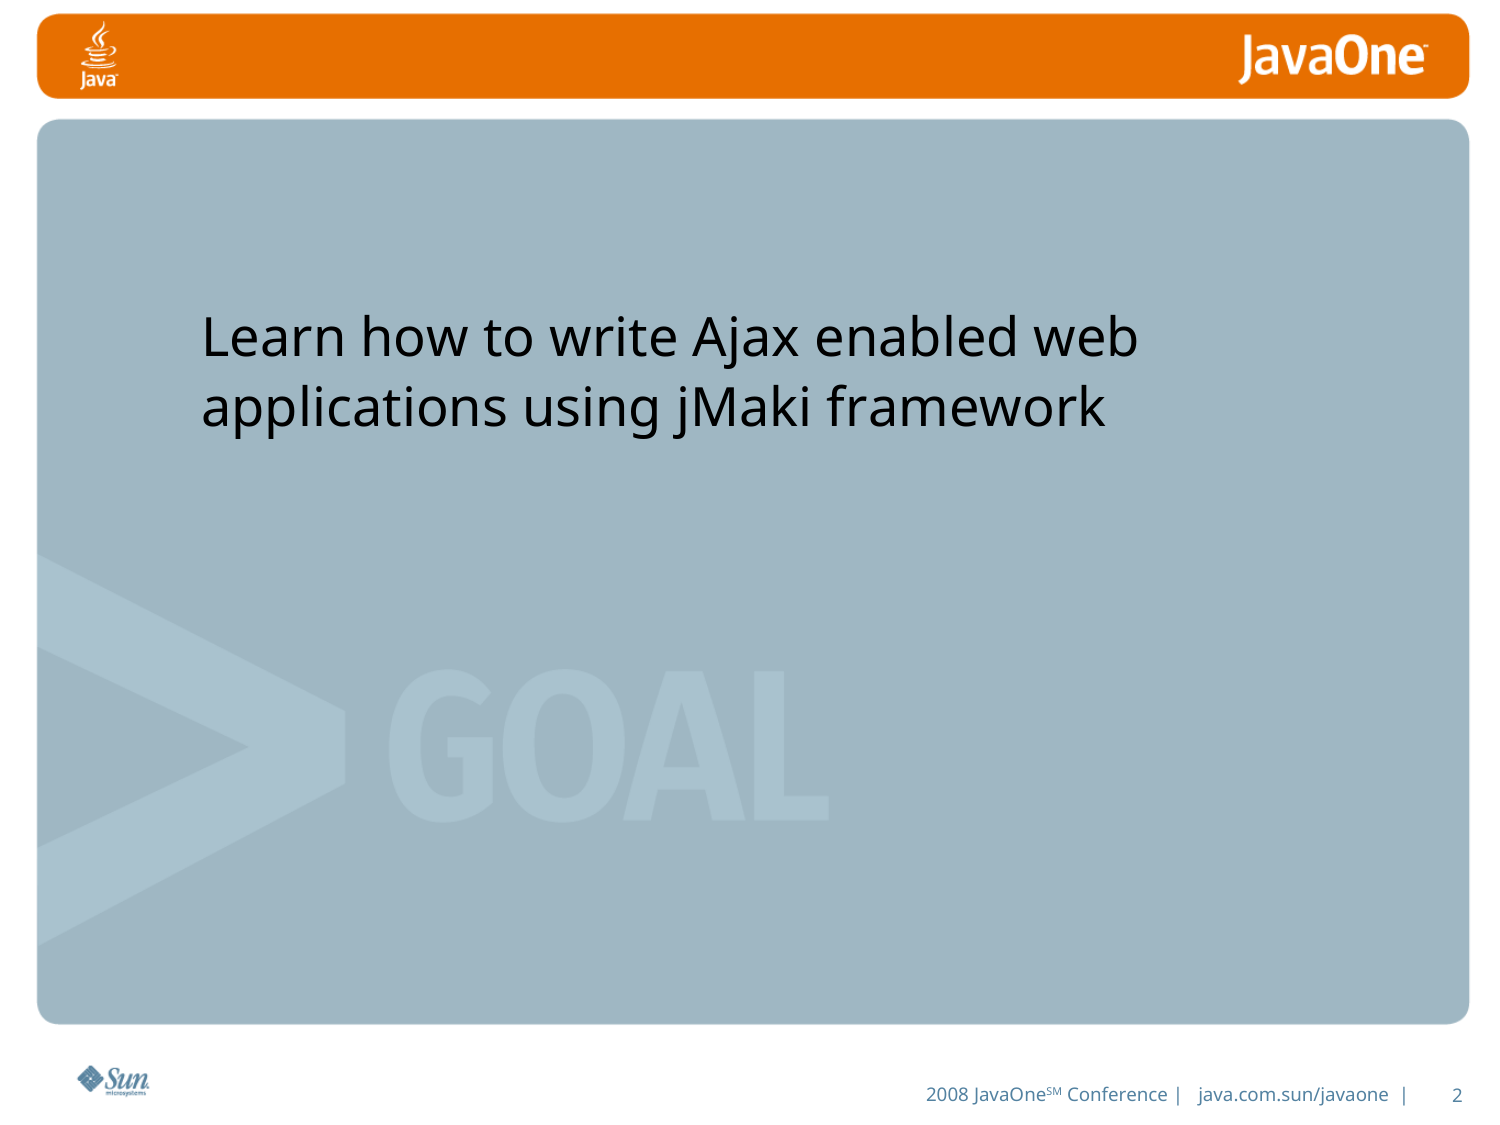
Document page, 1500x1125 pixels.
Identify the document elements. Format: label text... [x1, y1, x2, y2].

list Learn how to write Ajax enabled web applications using jMaki framework [182, 299, 1318, 796]
picture [0, 0, 1500, 1125]
